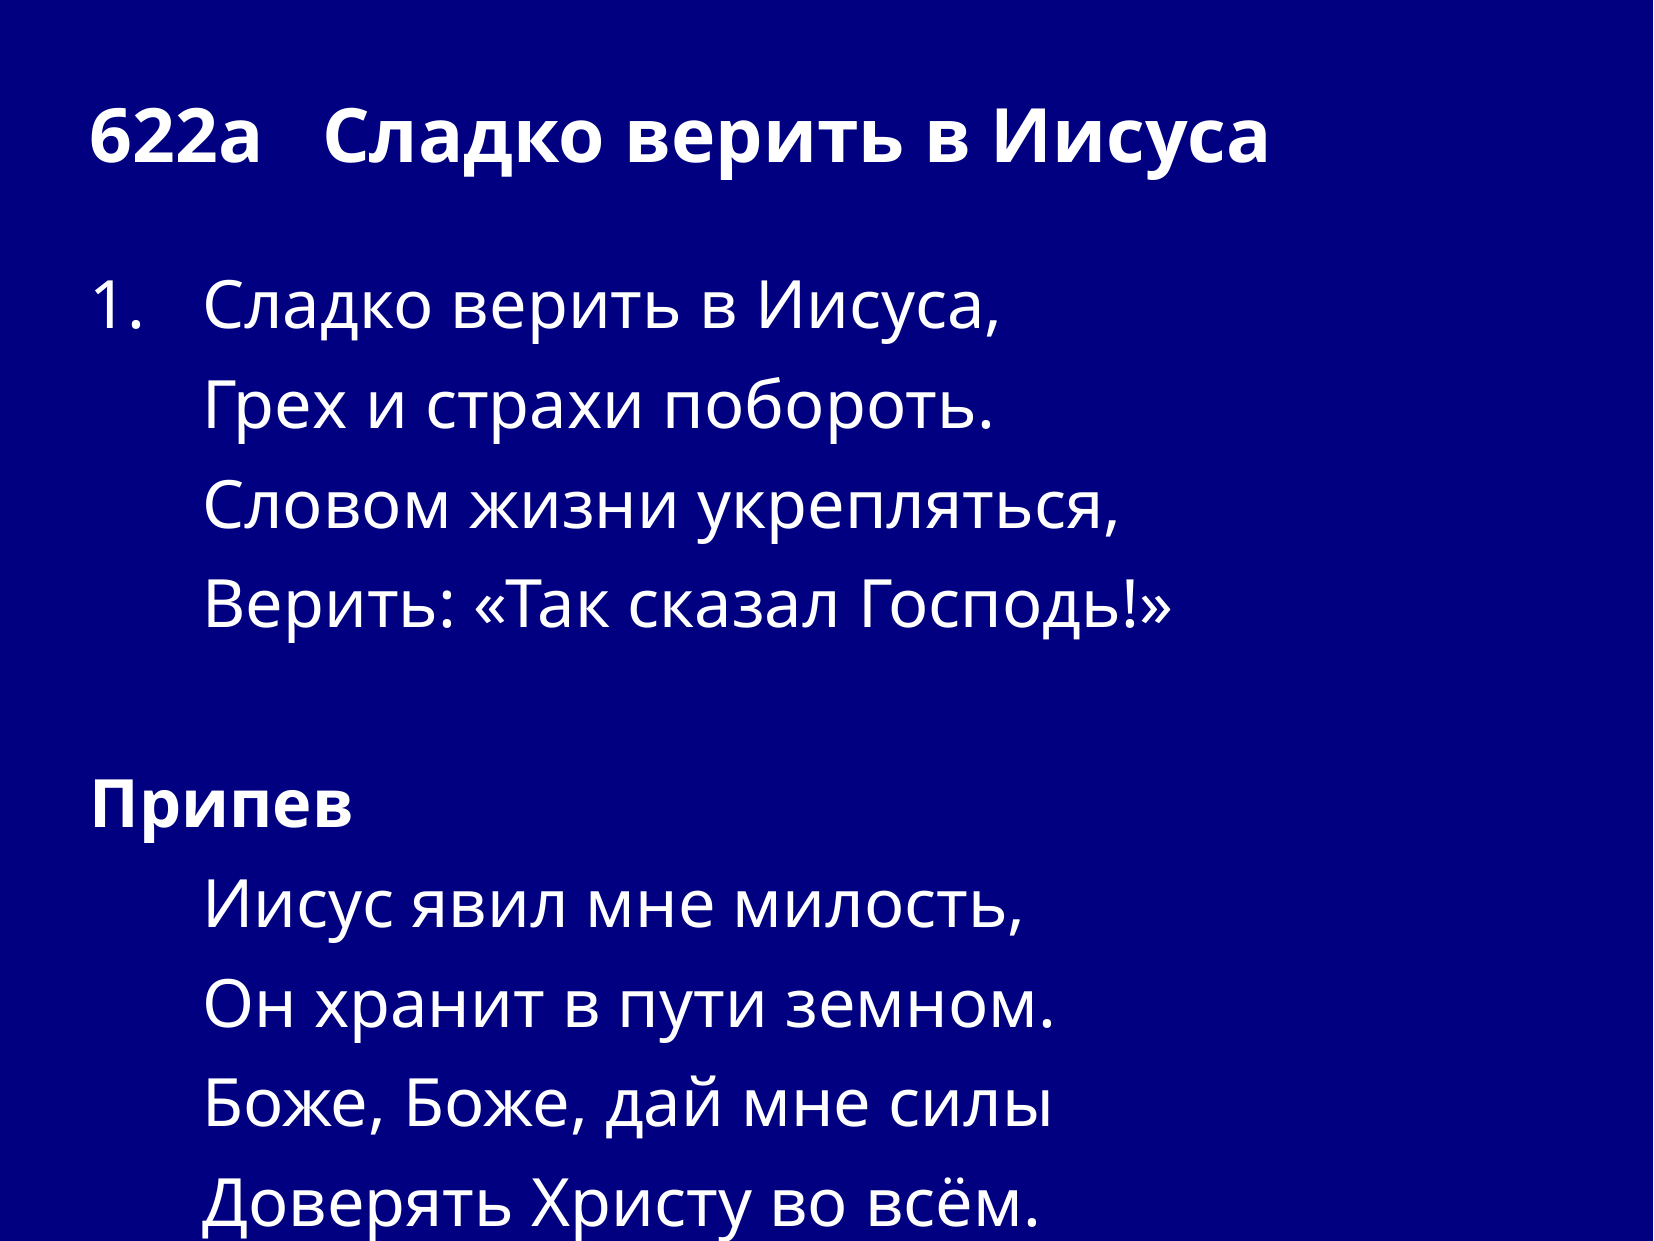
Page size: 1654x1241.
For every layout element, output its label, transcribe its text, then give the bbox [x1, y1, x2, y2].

text_box 622а Сладко верить в Иисуса [75, 75, 1576, 188]
text_box 1. Сладко верить в Иисуса, Грех и страхи побороть. Словом жизни укрепляться, Верить: «Так сказал Господь!» Припев Иисус явил мне милость, Он хранит в пути земном. Боже, Боже, дай мне силы Доверять Христу во всём. [75, 188, 1576, 1163]
